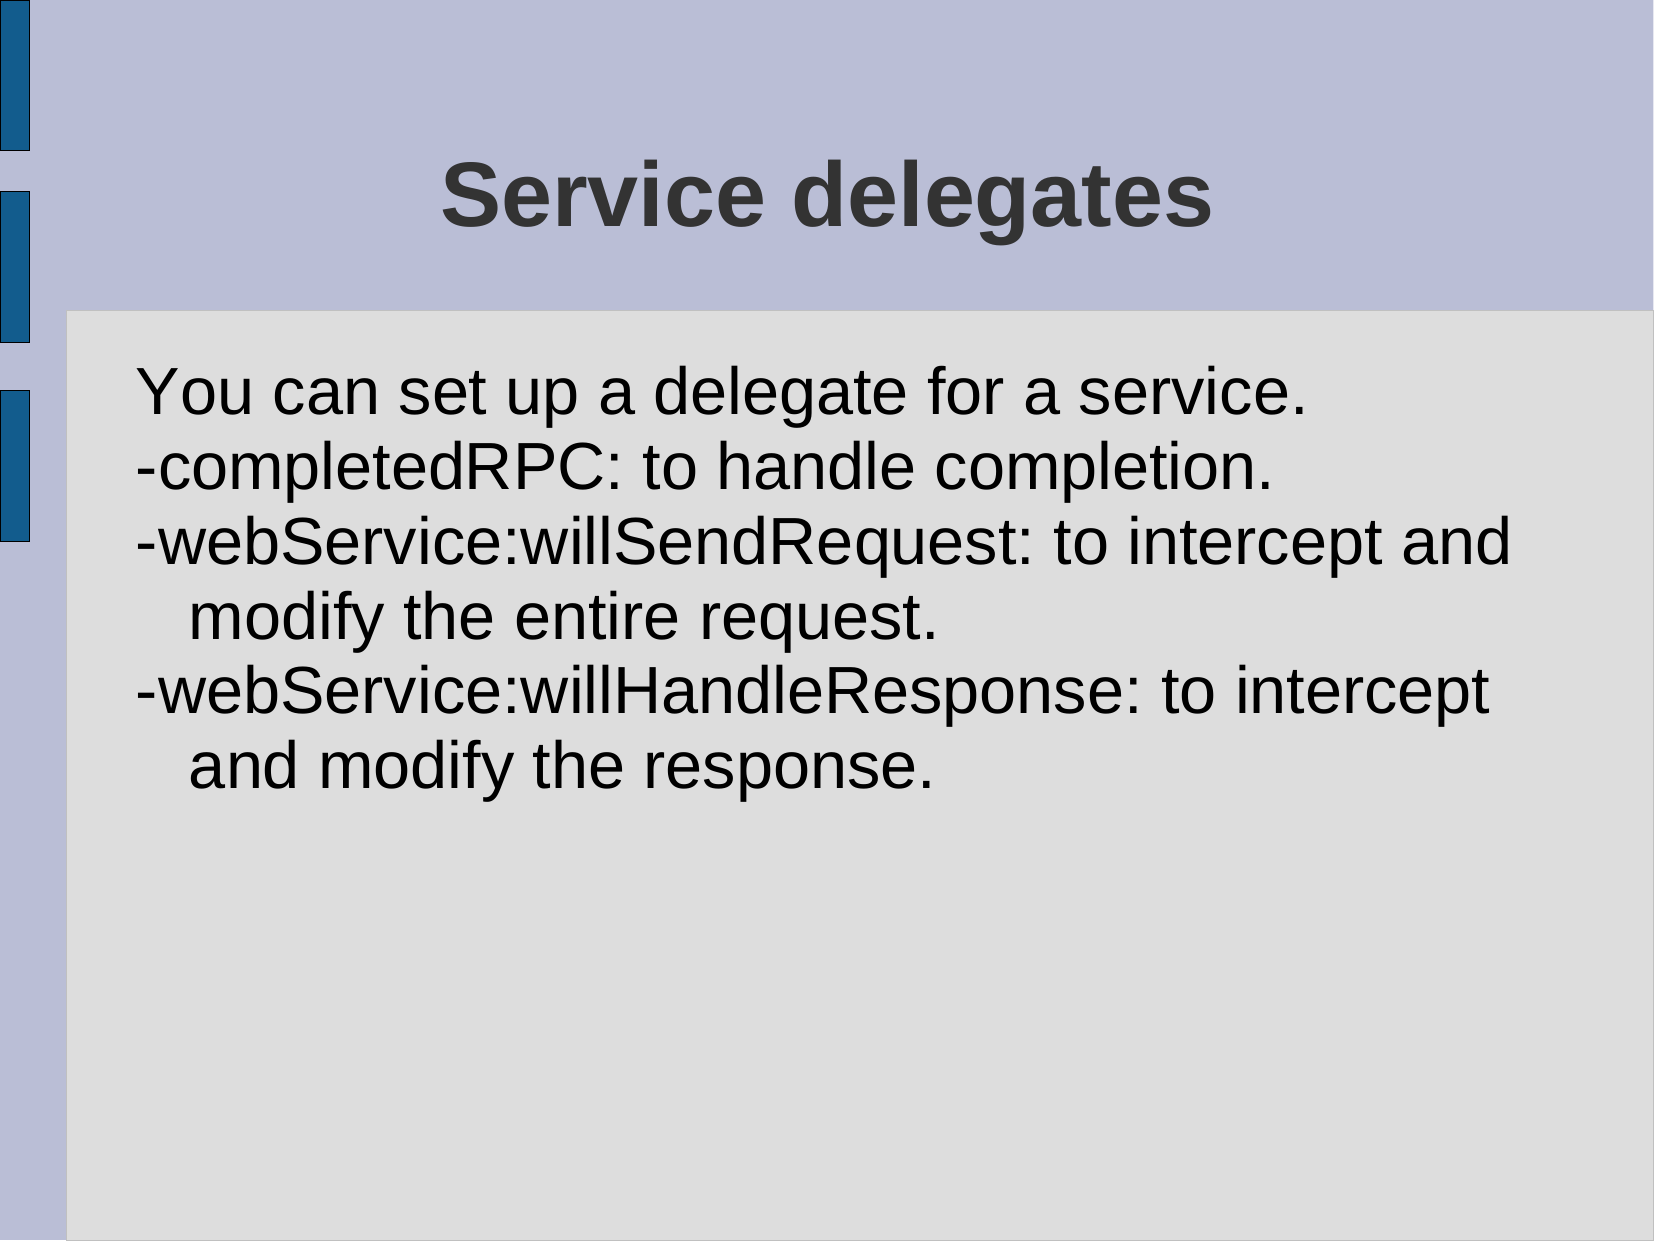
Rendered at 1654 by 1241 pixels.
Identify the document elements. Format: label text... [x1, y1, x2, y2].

title Service delegates [121, 98, 1534, 291]
list You can set up a delegate for a service. -completedRPC: to handle completion. -webService:willSendRequest: to intercept and modify the entire request. -webService:willHandleResponse: to intercept and modify the response. [118, 354, 1531, 1121]
